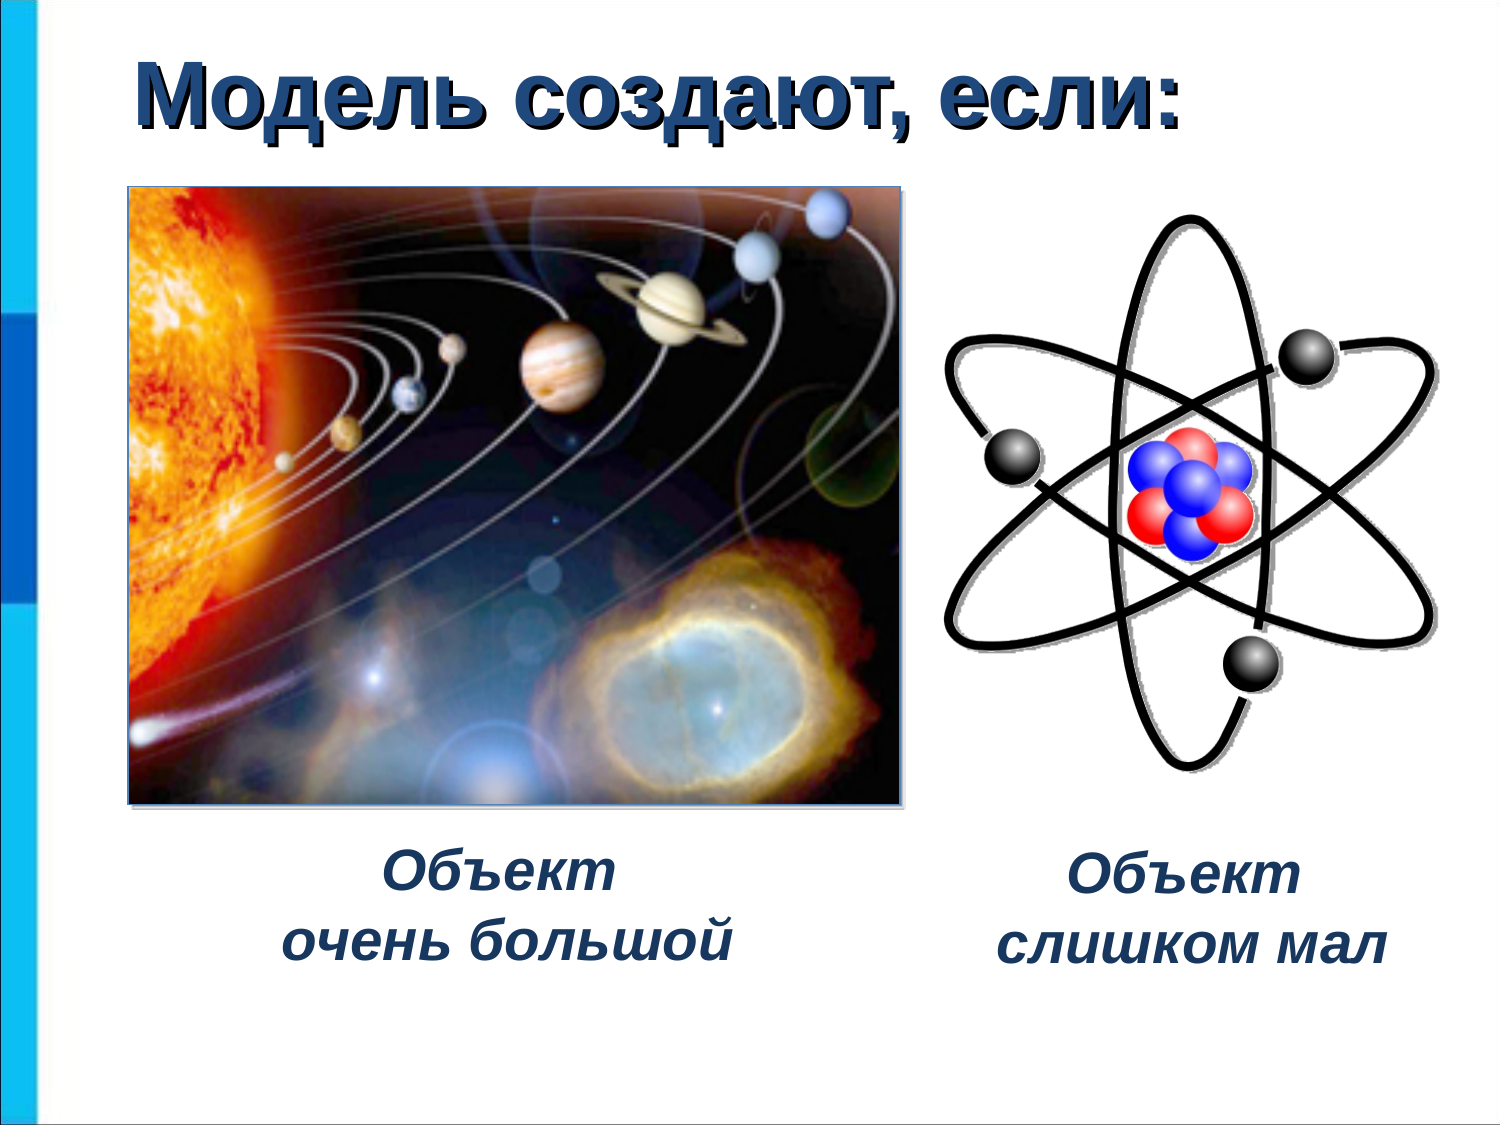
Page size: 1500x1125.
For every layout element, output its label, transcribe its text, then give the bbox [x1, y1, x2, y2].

text_box Объект слишком мал [873, 827, 1500, 984]
title Модель создают, если: [117, 11, 1393, 166]
text_box Объект очень большой [206, 824, 809, 981]
picture [0, 0, 1500, 1125]
